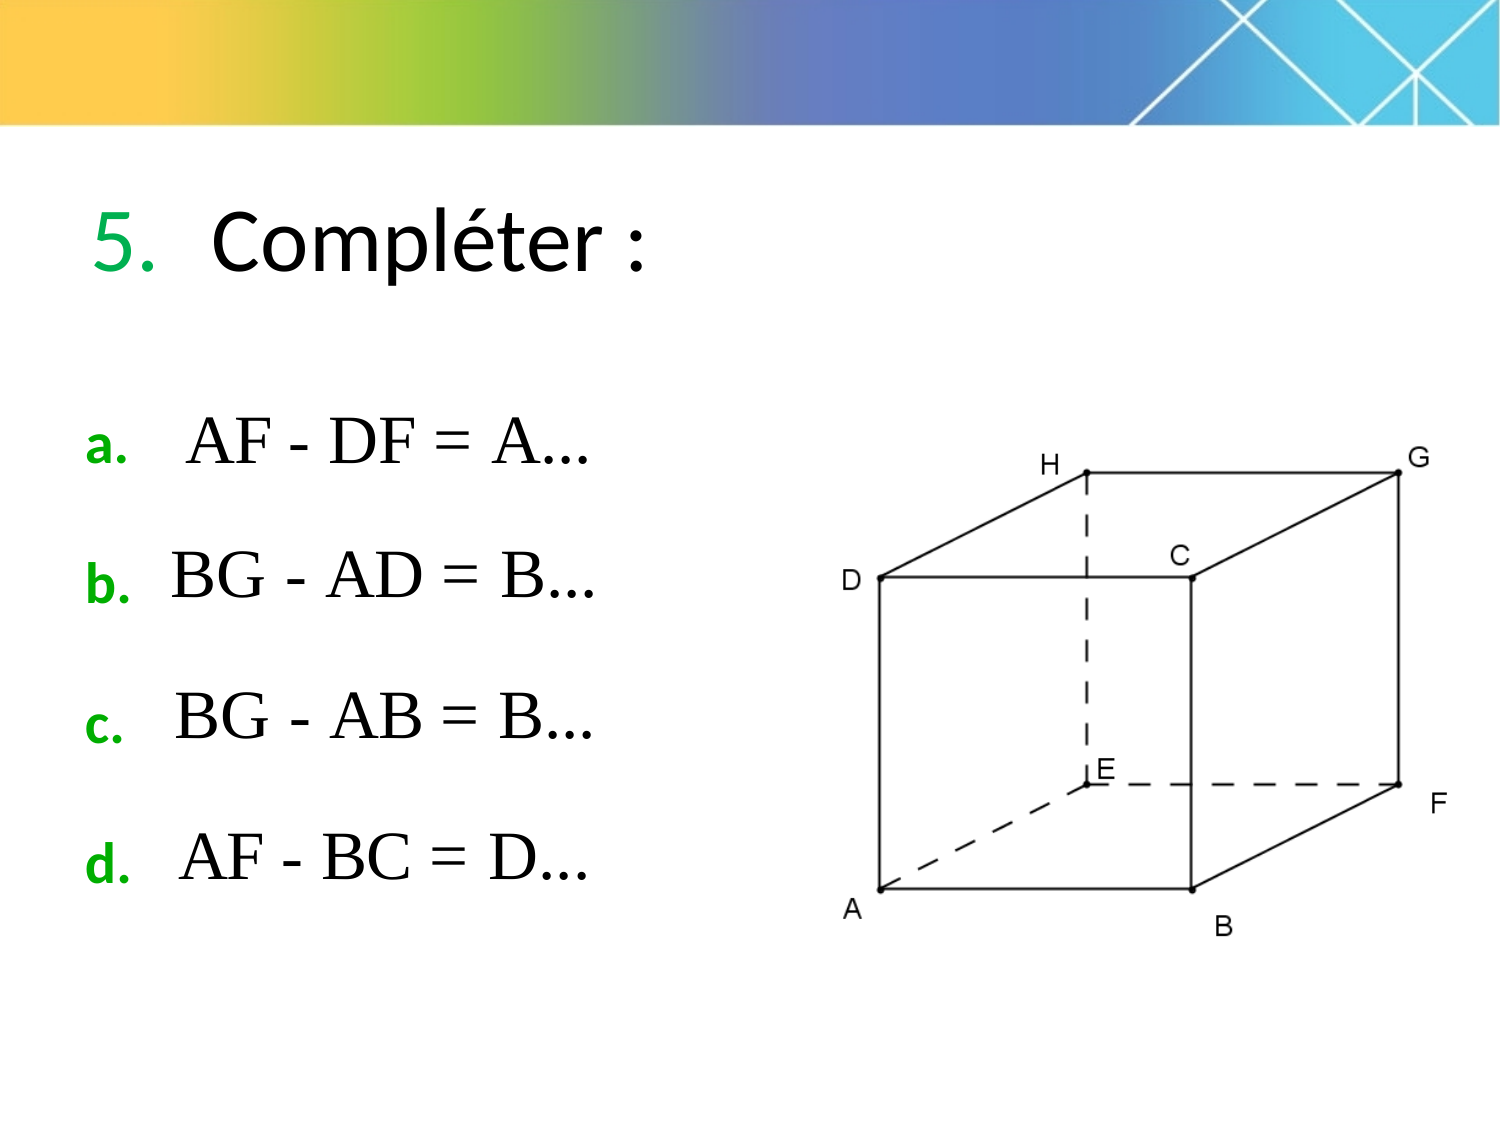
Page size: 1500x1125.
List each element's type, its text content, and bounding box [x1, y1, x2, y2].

title Compléter : [75, 163, 1426, 305]
chart [156, 673, 610, 751]
picture [782, 433, 1500, 973]
chart [160, 813, 606, 891]
chart [167, 398, 606, 476]
text_box a. b. c. d. [70, 397, 493, 903]
picture [0, 0, 1500, 127]
chart [152, 532, 614, 610]
